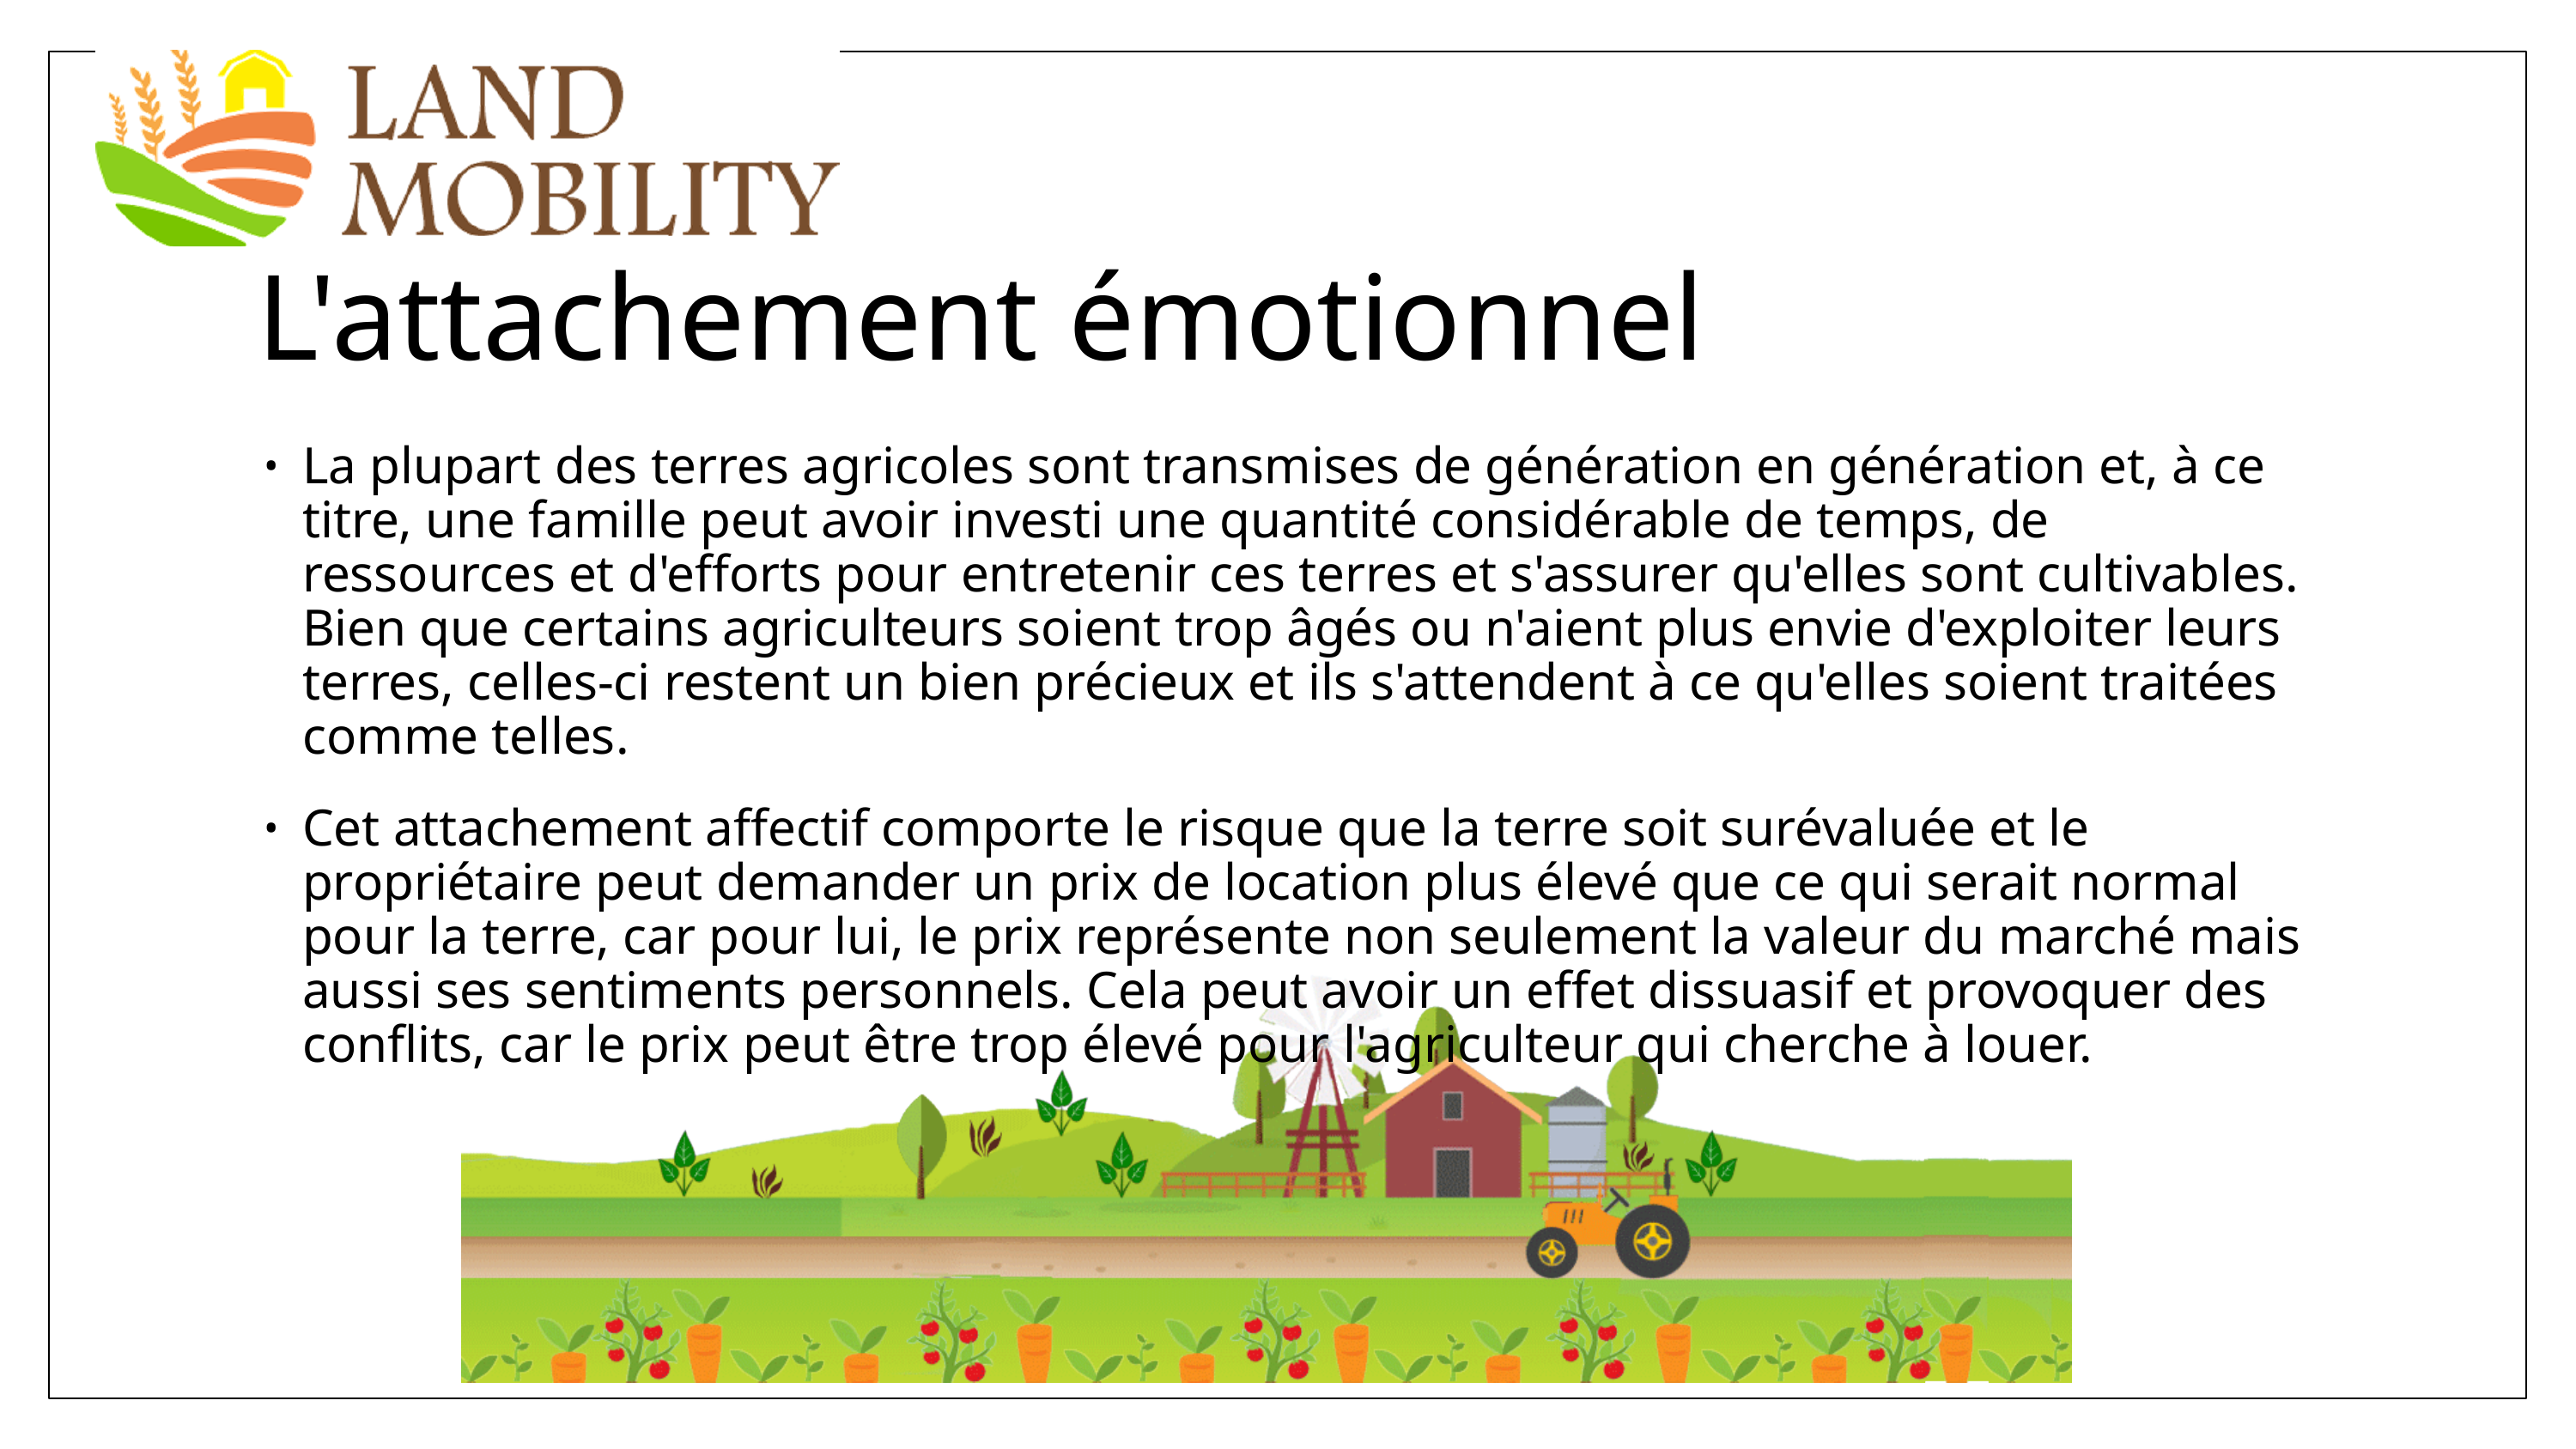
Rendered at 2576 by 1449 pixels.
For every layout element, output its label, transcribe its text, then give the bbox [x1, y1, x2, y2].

picture [461, 1288, 2072, 1383]
picture [95, 50, 840, 246]
list La plupart des terres agricoles sont transmises de génération en génération et, à ce titre, une famille peut avoir investi une quantité considérable de temps, de ressources et d'efforts pour entretenir ces terres et s'assurer qu'elles sont cultivables. Bien que certains agriculteurs soient trop âgés ou n'aient plus envie d'exploiter leurs terres, celles-ci restent un bien précieux et ils s'attendent à ce qu'elles soient traitées comme telles. Cet attachement affectif comporte le risque que la terre soit surévaluée et le propriétaire peut demander un prix de location plus élevé que ce qui serait normal pour la terre, car pour lui, le prix représente non seulement la valeur du marché mais aussi ses sentiments personnels. Cela peut avoir un effet dissuasif et provoquer des conflits, car le prix peut être trop élevé pour l'agriculteur qui cherche à louer. [241, 434, 2328, 1288]
title L'attachement émotionnel [245, 252, 2331, 408]
